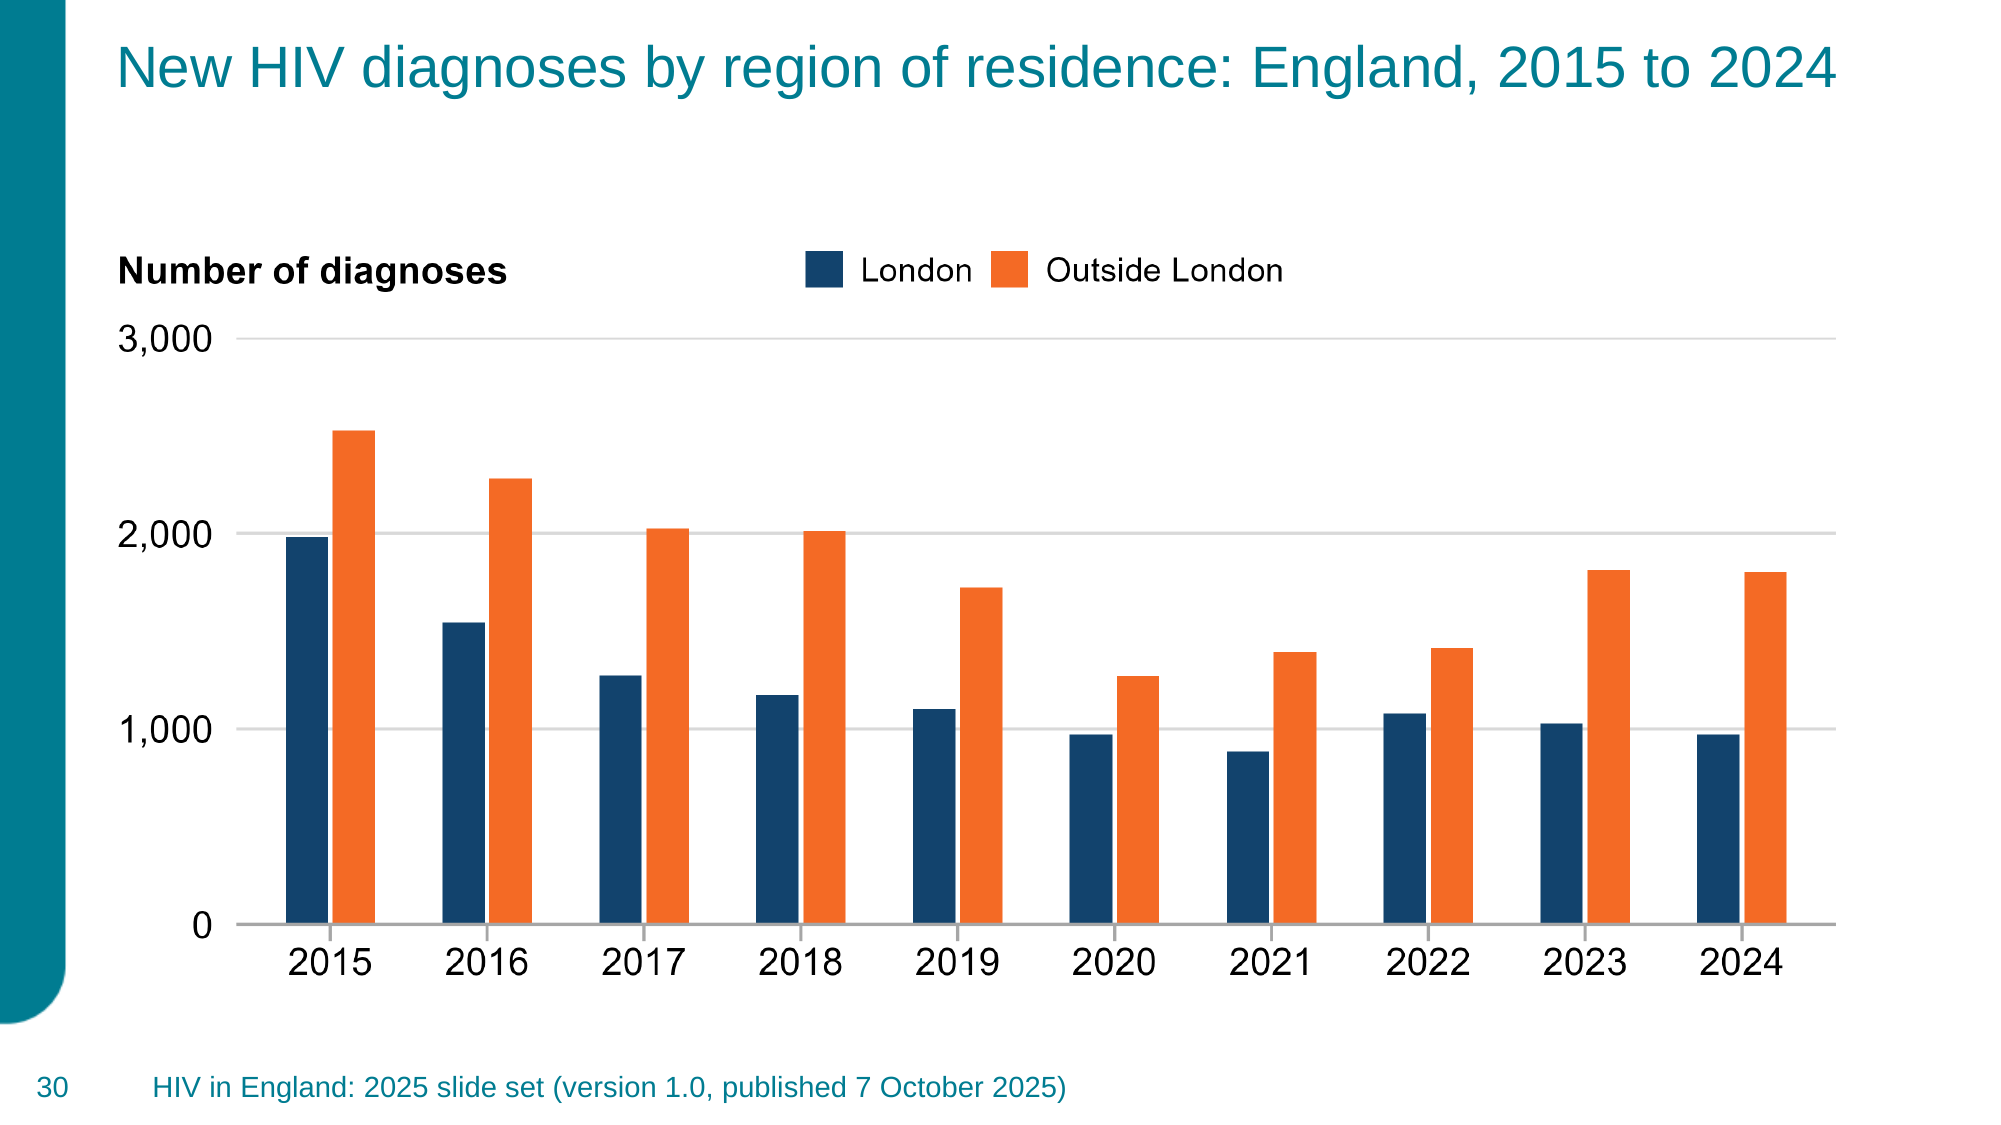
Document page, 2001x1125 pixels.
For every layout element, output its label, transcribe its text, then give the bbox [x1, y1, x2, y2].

text_box HIV in England: 2025 slide set (version 1.0, published 7 October 2025) [137, 1056, 1780, 1116]
text_box [21, 1056, 120, 1117]
title New HIV diagnoses by region of residence: England, 2015 to 2024 [101, 29, 1926, 183]
picture [101, 165, 1852, 999]
